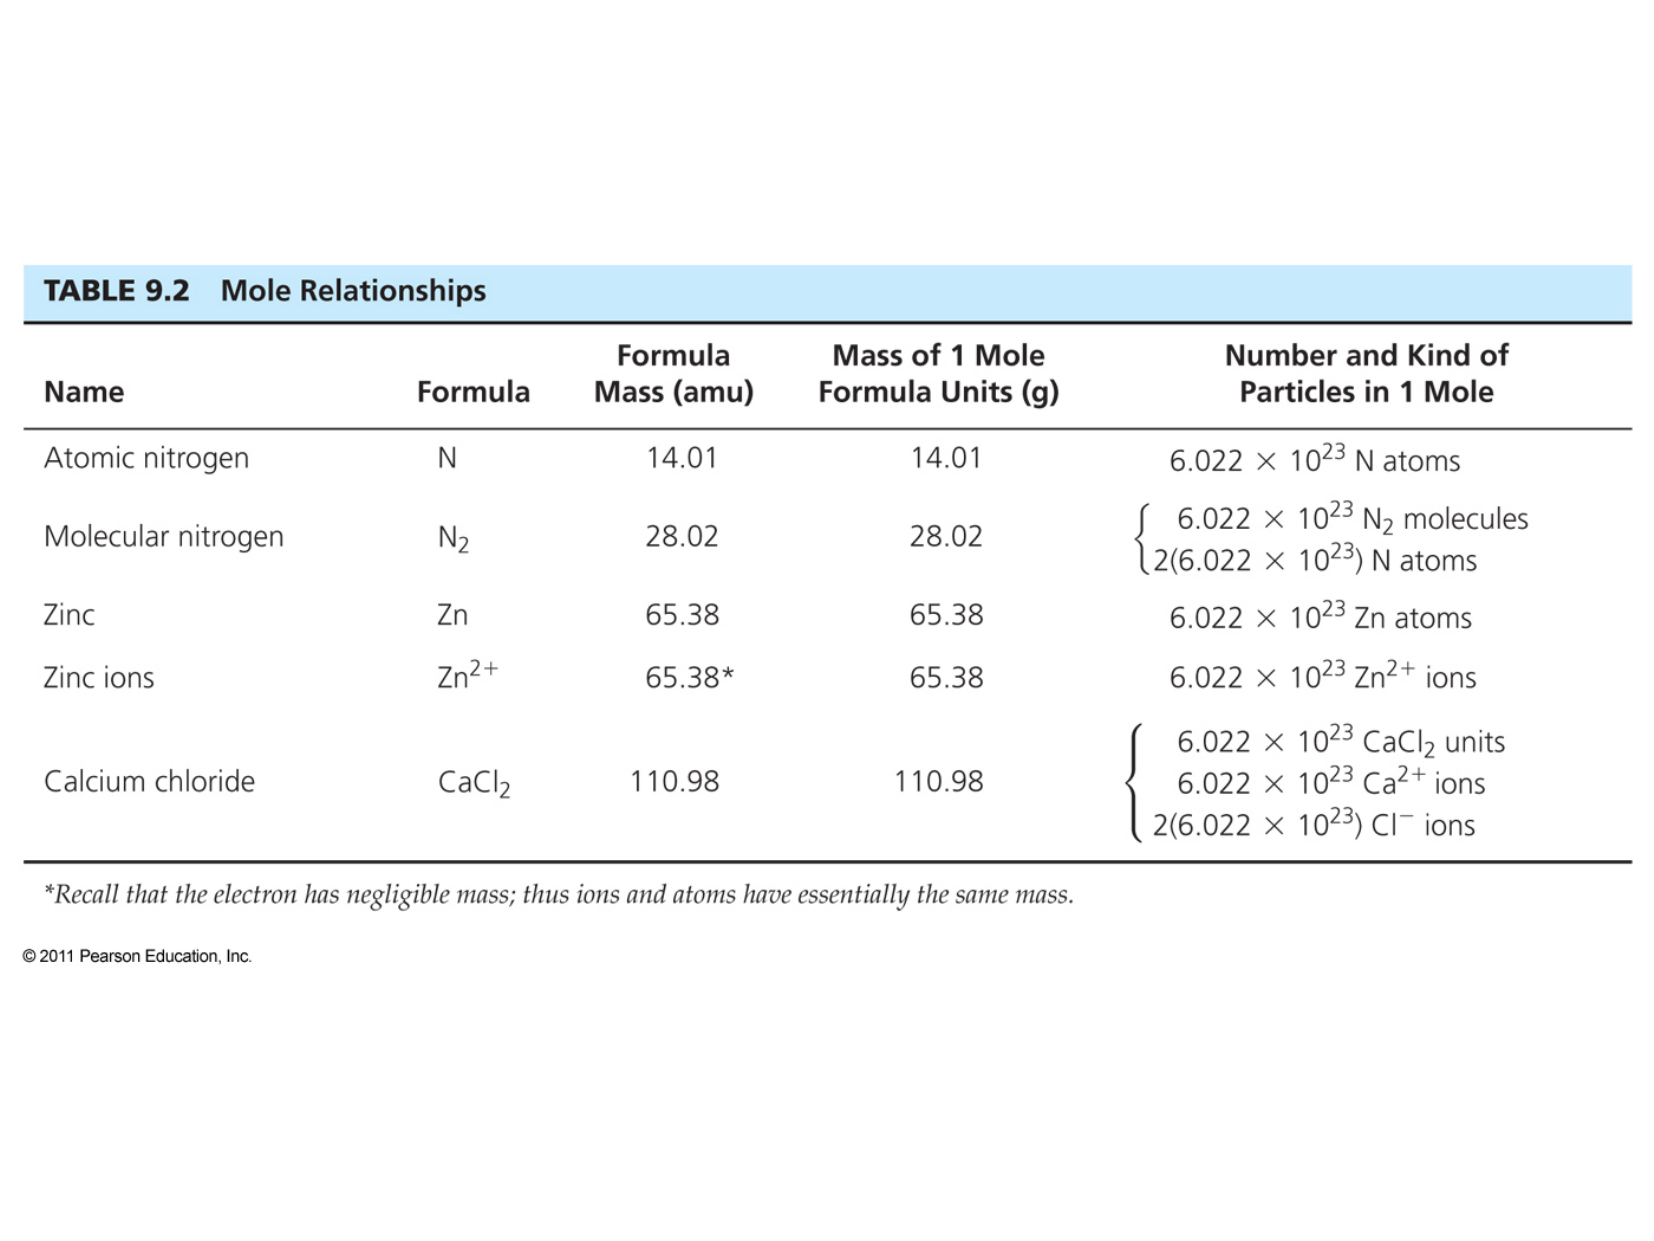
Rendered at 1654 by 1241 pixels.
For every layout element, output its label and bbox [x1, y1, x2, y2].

picture [0, 239, 1654, 1001]
